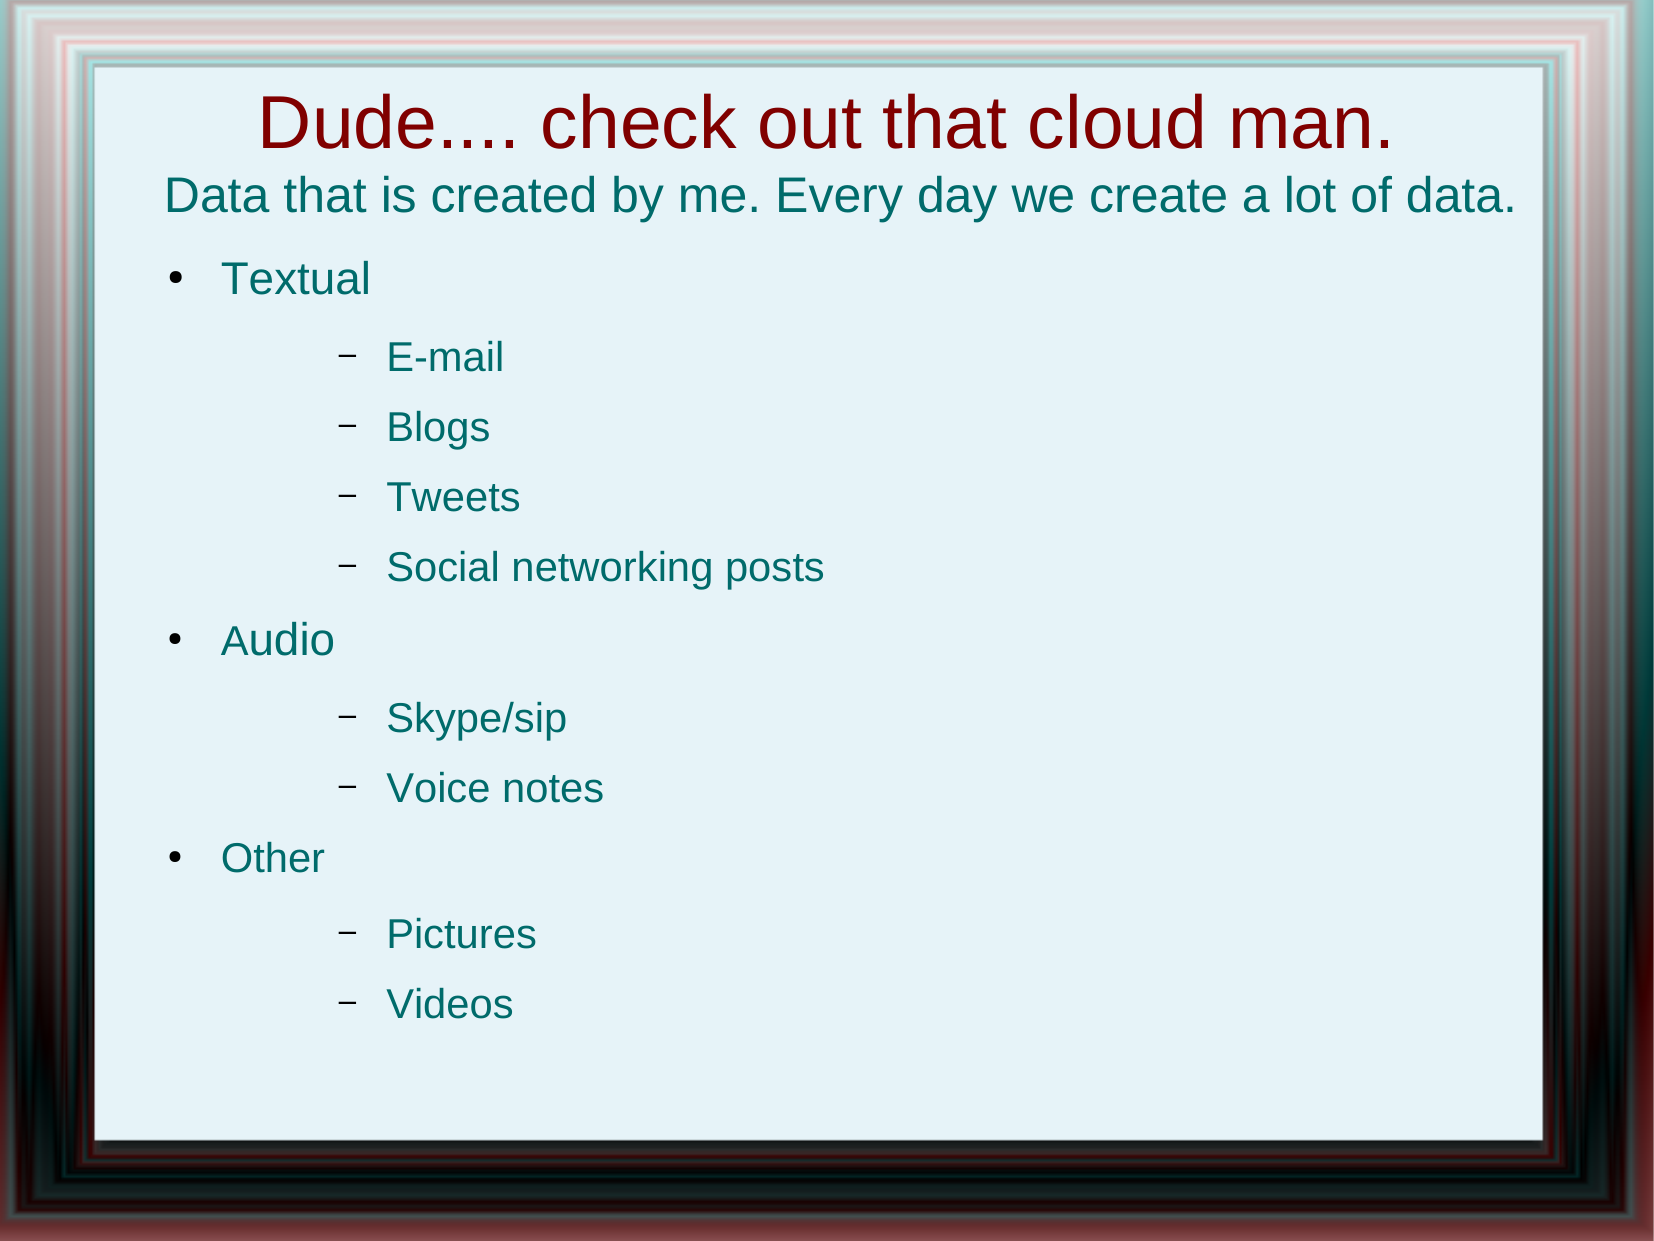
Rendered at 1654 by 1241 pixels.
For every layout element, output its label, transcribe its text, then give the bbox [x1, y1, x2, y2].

list Data that is created by me. Every day we create a lot of data. Textual E-mail Blogs Tweets Social networking posts Audio Skype/sip Voice notes Other Pictures Videos [150, 167, 1538, 1103]
picture [0, 0, 1654, 1241]
title Dude.... check out that cloud man. [118, 80, 1536, 166]
